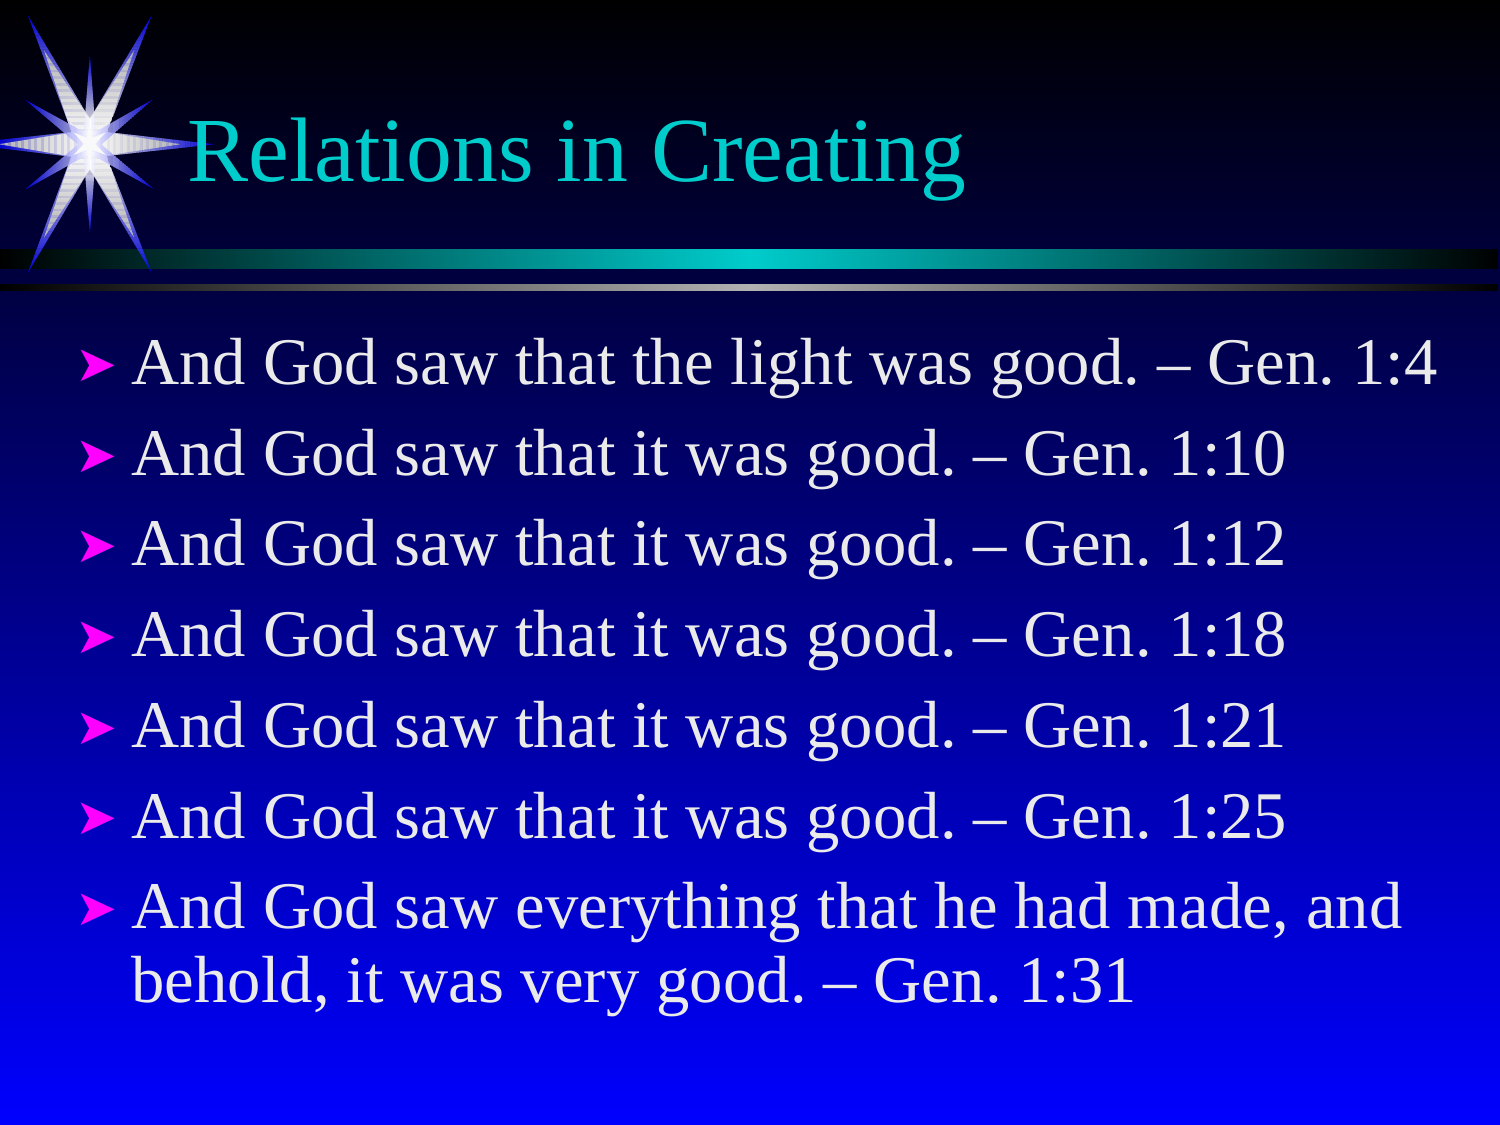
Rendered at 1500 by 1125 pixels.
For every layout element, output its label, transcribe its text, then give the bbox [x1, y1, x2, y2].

title Relations in Creating [187, 56, 1463, 244]
list And God saw that the light was good. – Gen. 1:4 And God saw that it was good. – Gen. 1:10 And God saw that it was good. – Gen. 1:12 And God saw that it was good. – Gen. 1:18 And God saw that it was good. – Gen. 1:21 And God saw that it was good. – Gen. 1:25 And God saw everything that he had made, and behold, it was very good. – Gen. 1:31 [75, 324, 1500, 1018]
